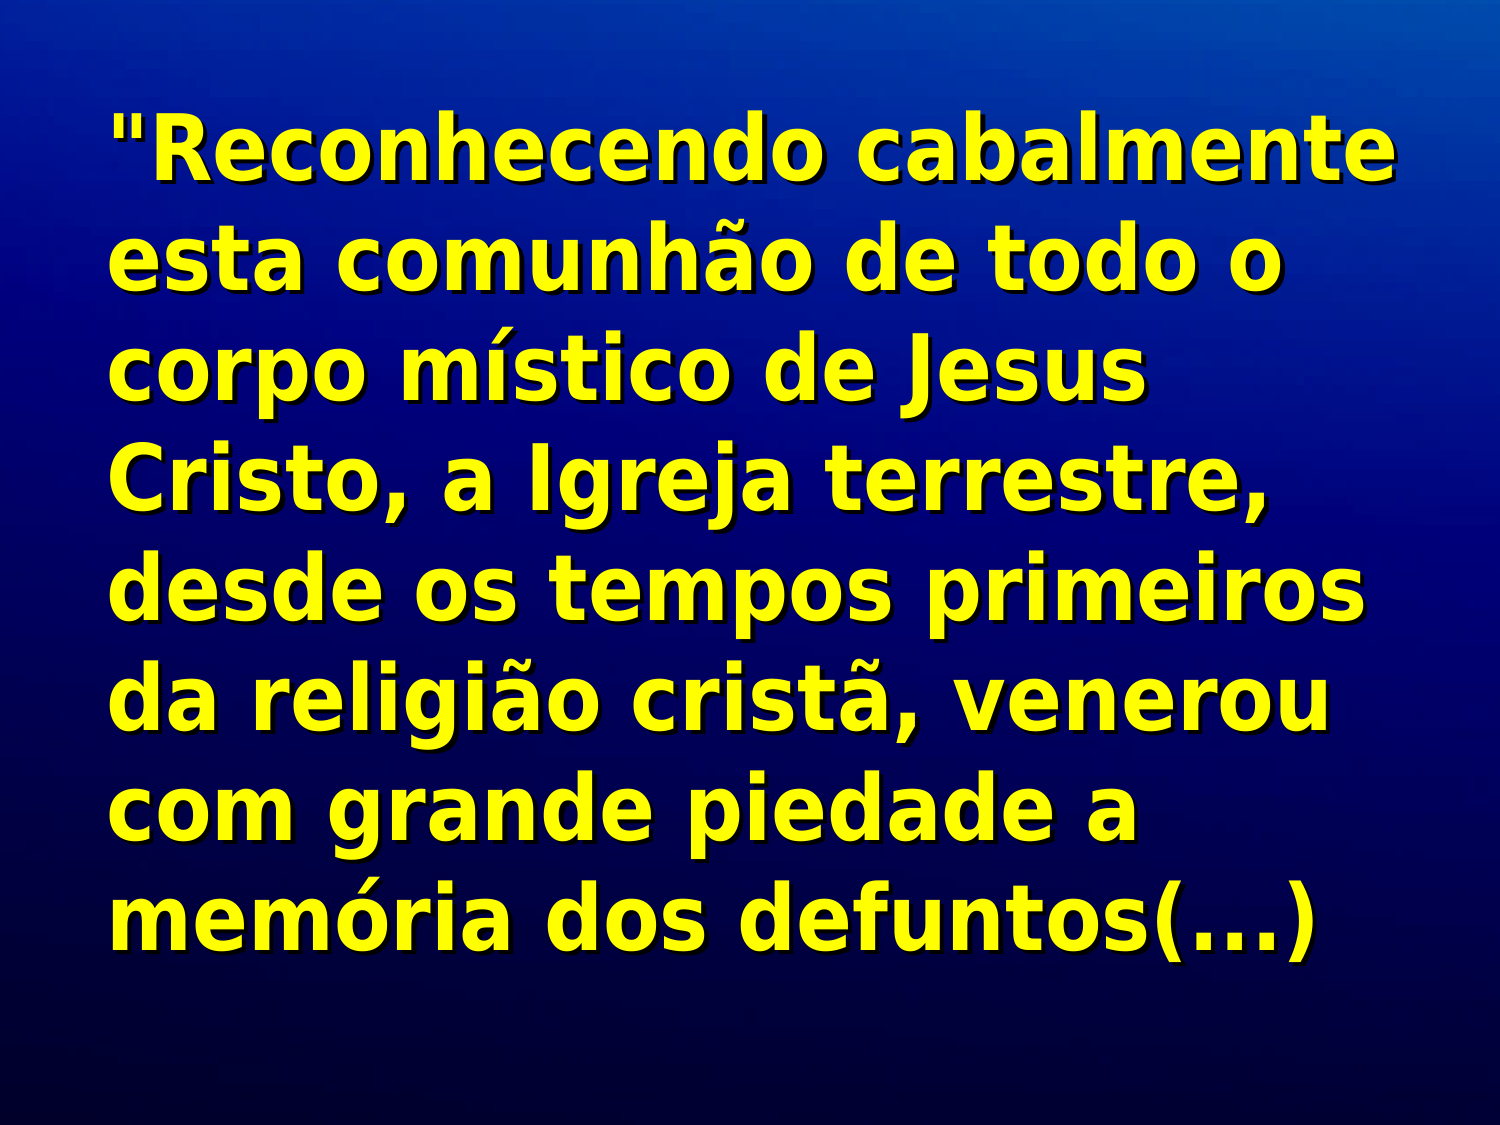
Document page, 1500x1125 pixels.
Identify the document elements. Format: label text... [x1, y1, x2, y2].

text_box "Reconhecendo cabalmente esta comunhão de todo o corpo místico de Jesus Cristo, a Igreja terrestre, desde os tempos primeiros da religião cristã, venerou com grande piedade a memória dos defuntos(...) [92, 82, 1418, 1040]
picture [0, 0, 1500, 1125]
